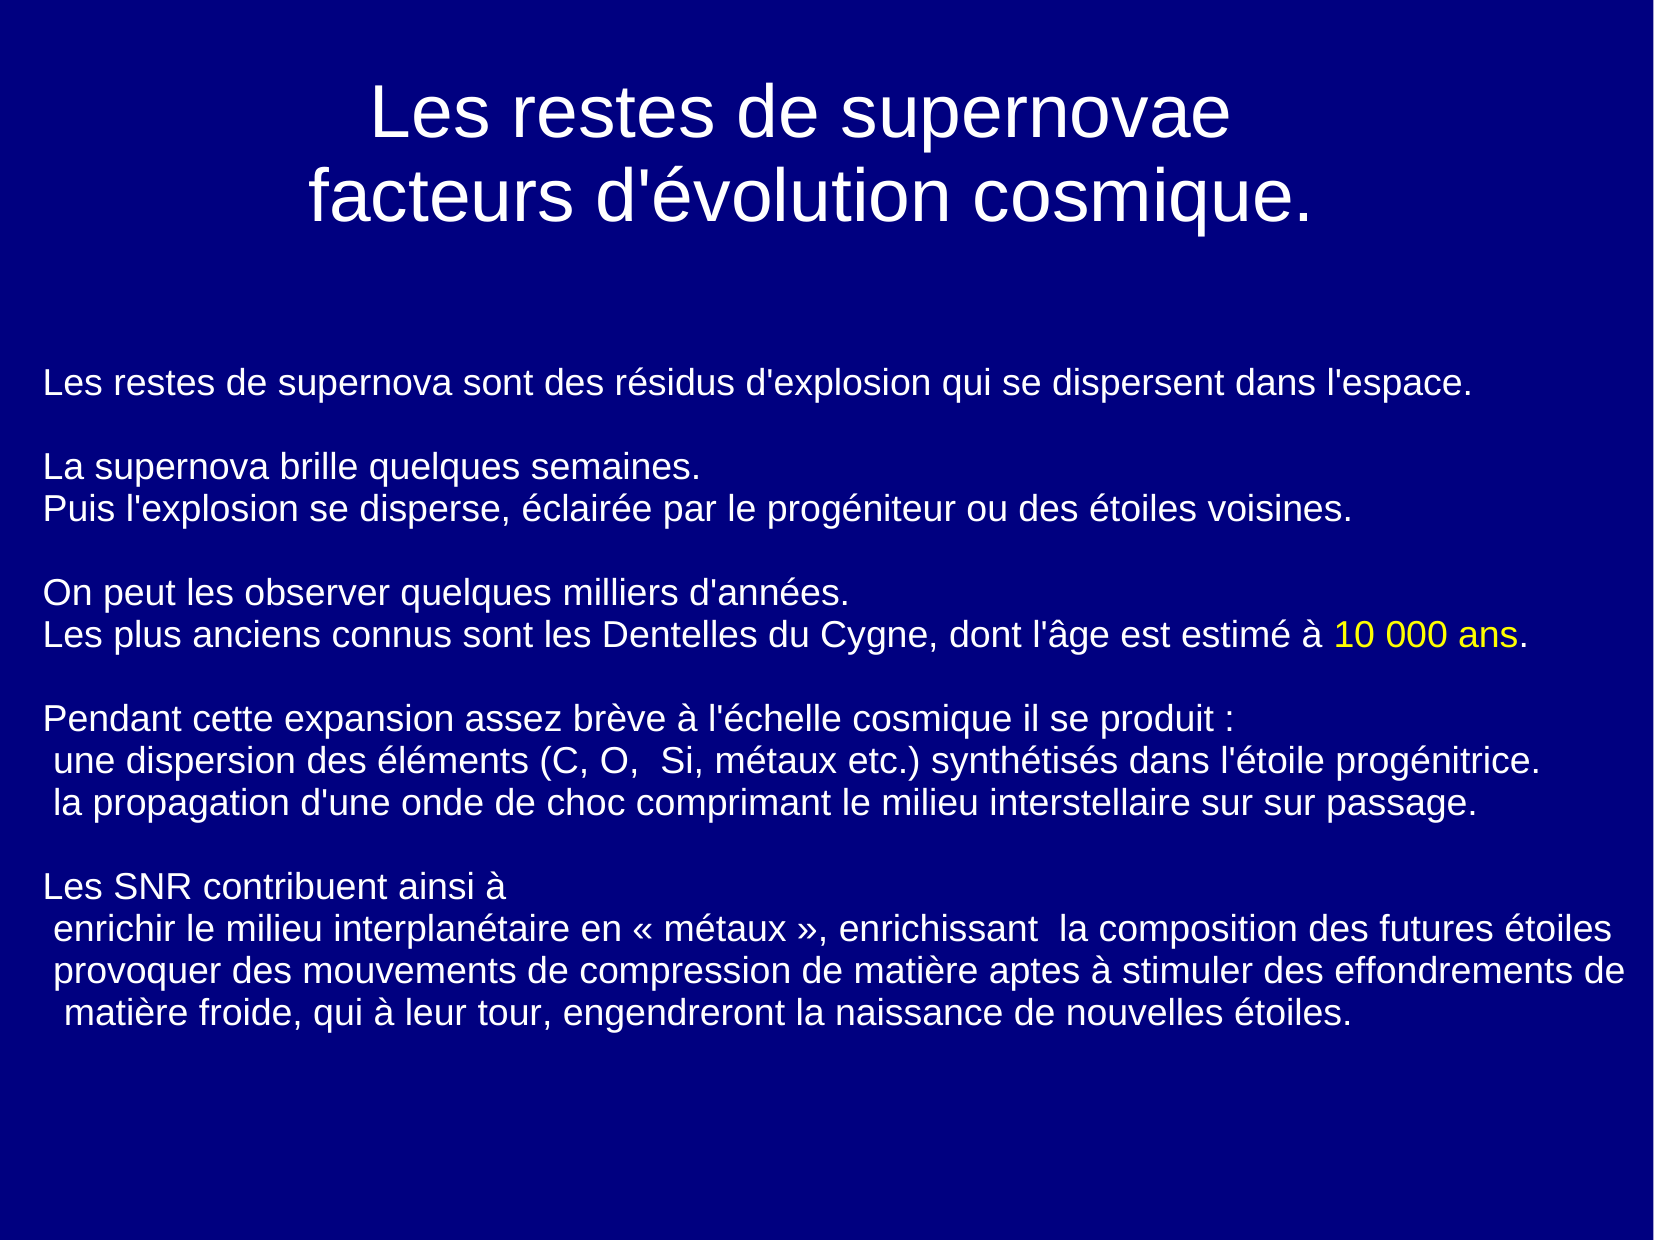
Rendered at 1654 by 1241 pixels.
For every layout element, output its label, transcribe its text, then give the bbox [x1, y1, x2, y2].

text_box Les restes de supernova sont des résidus d'explosion qui se dispersent dans l'espace. La supernova brille quelques semaines. Puis l'explosion se disperse, éclairée par le progéniteur ou des étoiles voisines. On peut les observer quelques milliers d'années. Les plus anciens connus sont les Dentelles du Cygne, dont l'âge est estimé à 10 000 ans. Pendant cette expansion assez brève à l'échelle cosmique il se produit : une dispersion des éléments (C, O, Si, métaux etc.) synthétisés dans l'étoile progénitrice. la propagation d'une onde de choc comprimant le milieu interstellaire sur sur passage. Les SNR contribuent ainsi à enrichir le milieu interplanétaire en « métaux », enrichissant la composition des futures étoiles provoquer des mouvements de compression de matière aptes à stimuler des effondrements de matière froide, qui à leur tour, engendreront la naissance de nouvelles étoiles. [27, 354, 1654, 1042]
title Les restes de supernovae facteurs d'évolution cosmique. [29, 49, 1595, 257]
